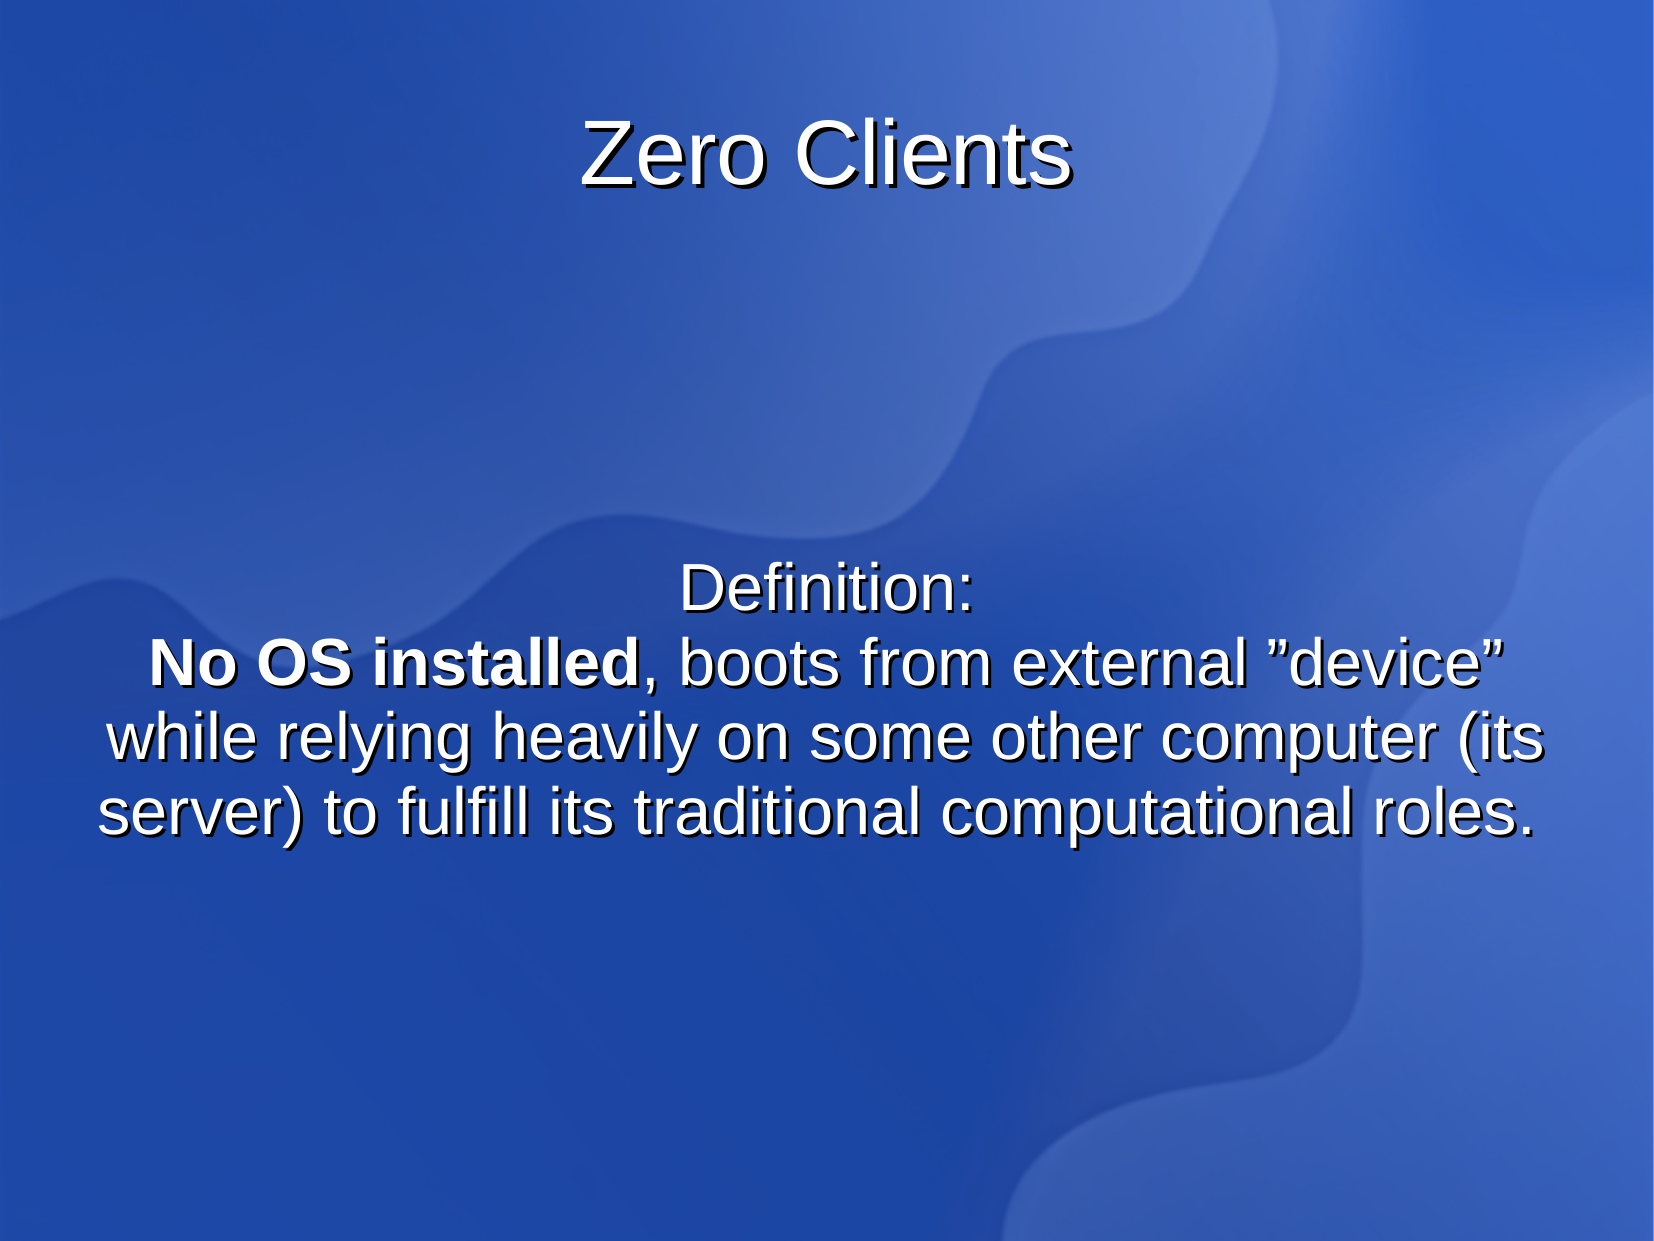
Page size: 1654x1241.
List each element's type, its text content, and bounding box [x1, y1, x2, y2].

subtitle Definition: No OS installed, boots from external ”device” while relying heavily on some other computer (its server) to fulfill its traditional computational roles. [82, 297, 1571, 1102]
picture [0, 0, 1654, 1241]
title Zero Clients [82, 56, 1571, 250]
